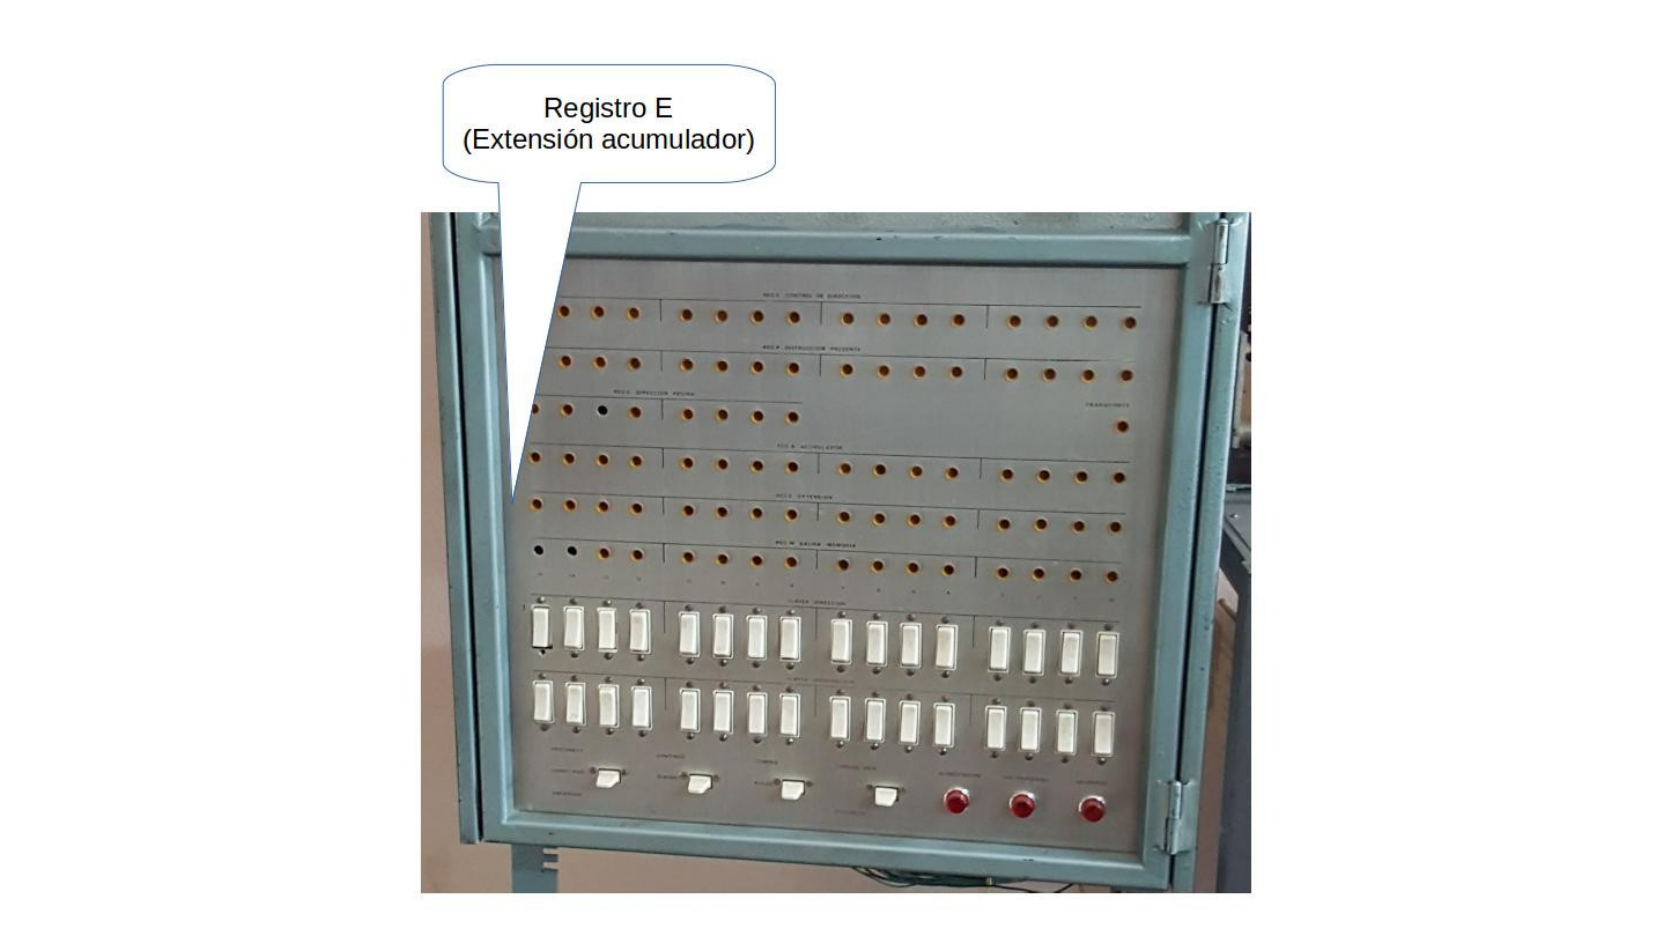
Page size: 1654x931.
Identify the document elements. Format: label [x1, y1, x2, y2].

picture [377, 3, 1293, 928]
